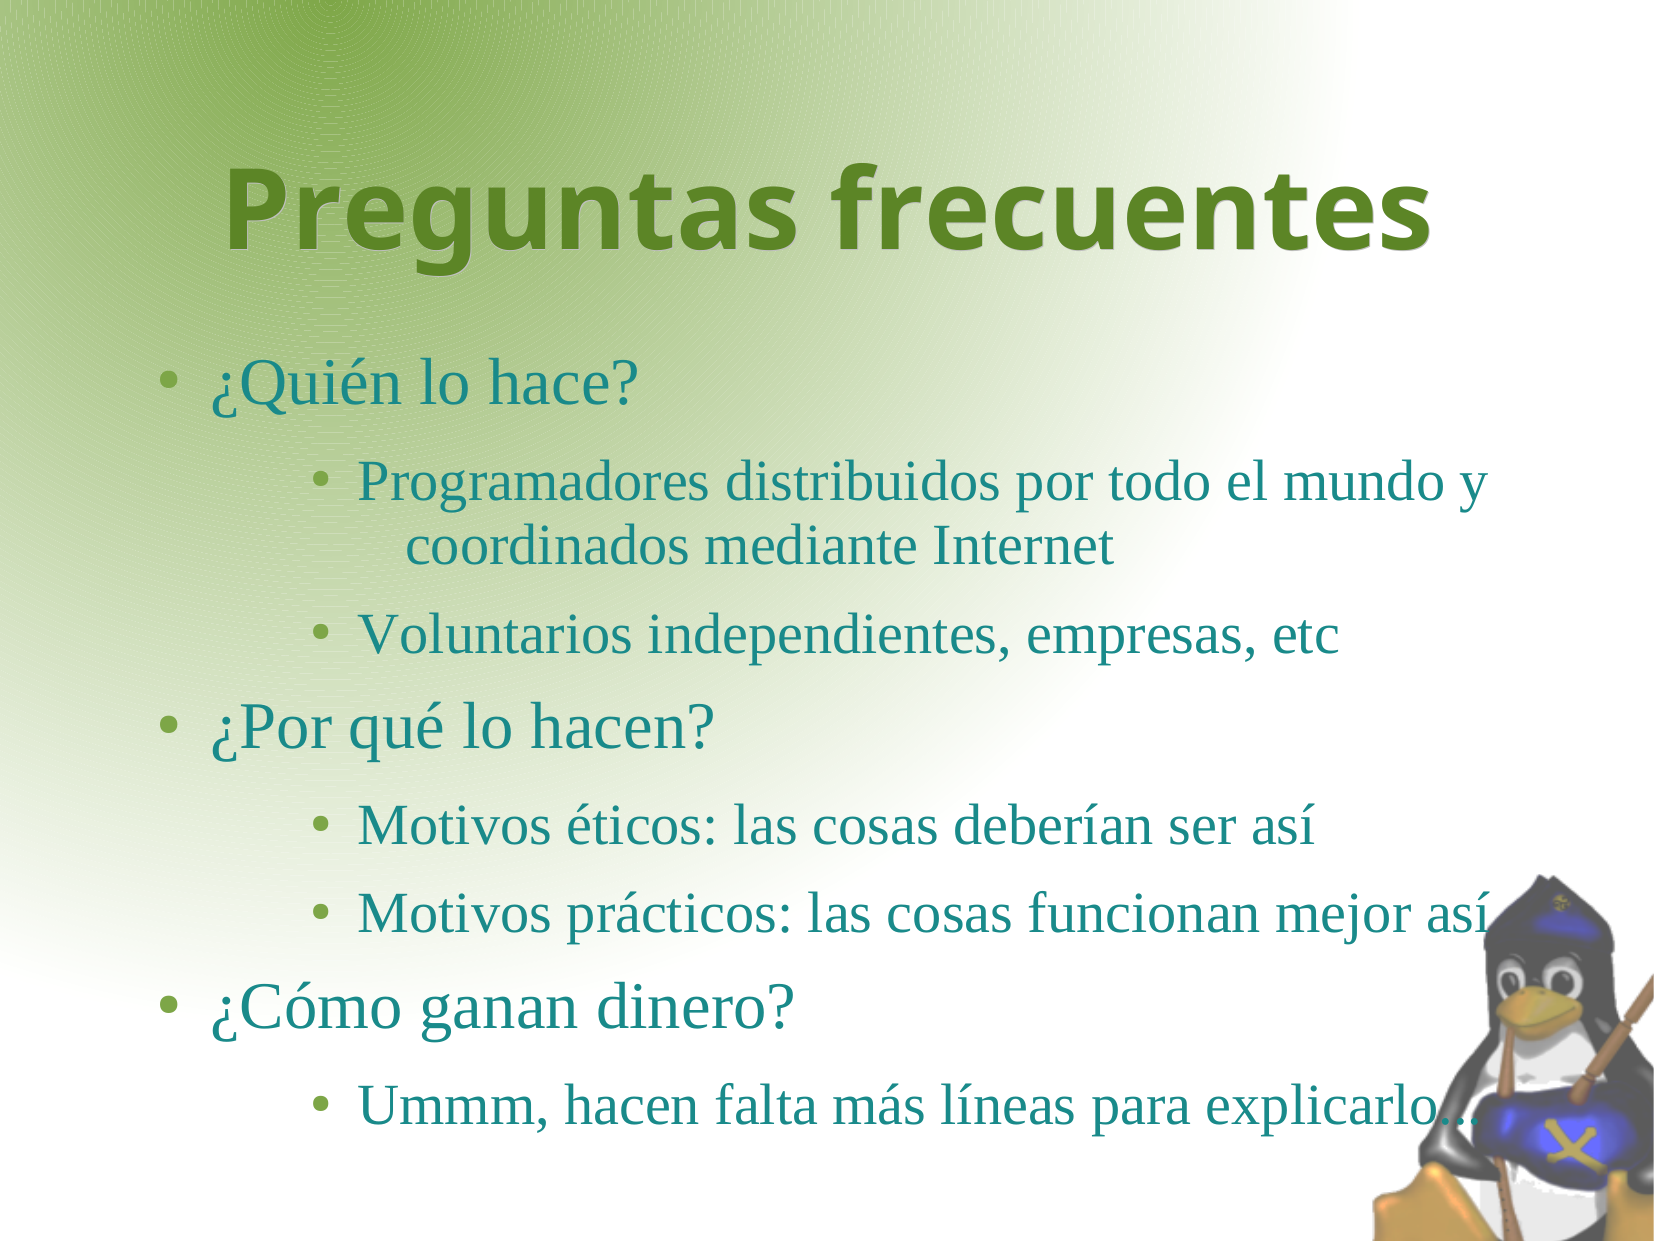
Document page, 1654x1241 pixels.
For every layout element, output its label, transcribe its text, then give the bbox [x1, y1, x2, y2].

title Preguntas frecuentes [121, 102, 1534, 311]
picture [1364, 874, 1654, 1241]
list ¿Quién lo hace? Programadores distribuidos por todo el mundo y coordinados mediante Internet Voluntarios independientes, empresas, etc ¿Por qué lo hacen? Motivos éticos: las cosas deberían ser así Motivos prácticos: las cosas funcionan mejor así ¿Cómo ganan dinero? Ummm, hacen falta más líneas para explicarlo... [121, 344, 1534, 1194]
